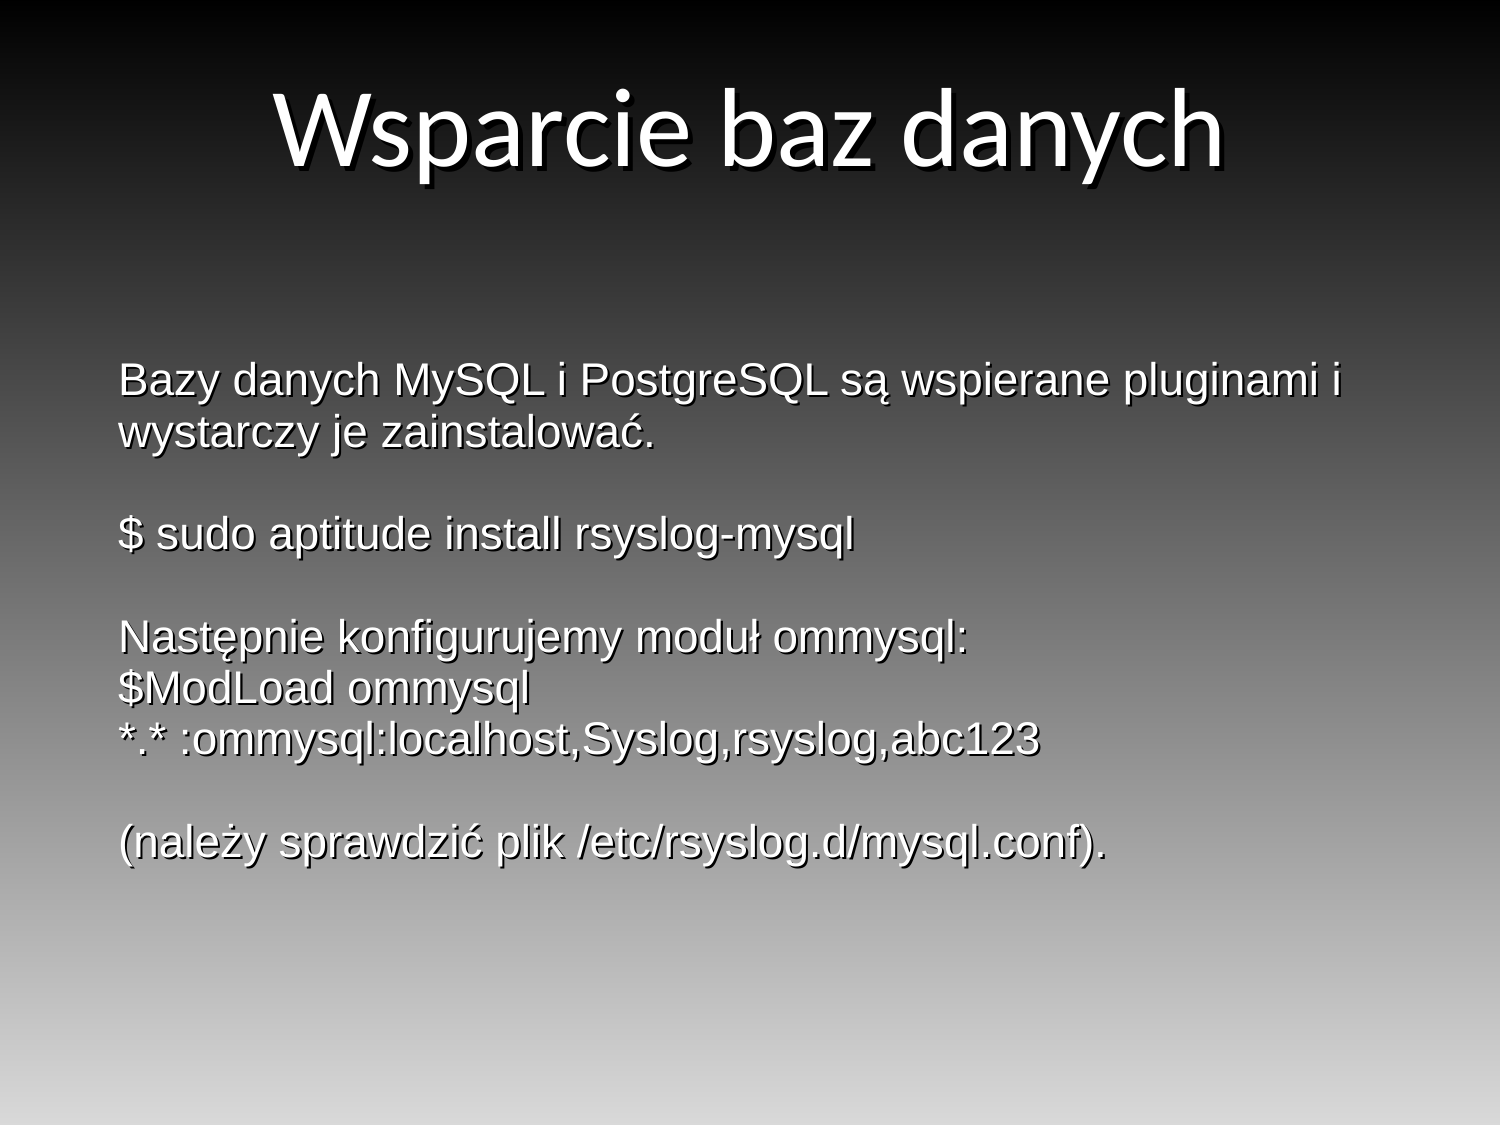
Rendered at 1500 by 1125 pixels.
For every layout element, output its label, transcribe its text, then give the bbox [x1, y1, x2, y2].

title Wsparcie baz danych [75, 52, 1425, 226]
subtitle Bazy danych MySQL i PostgreSQL są wspierane pluginami i wystarczy je zainstalować. $ sudo aptitude install rsyslog-mysql Następnie konfigurujemy moduł ommysql: $ModLoad ommysql *.* :ommysql:localhost,Syslog,rsyslog,abc123 (należy sprawdzić plik /etc/rsyslog.d/mysql.conf). [118, 246, 1469, 975]
